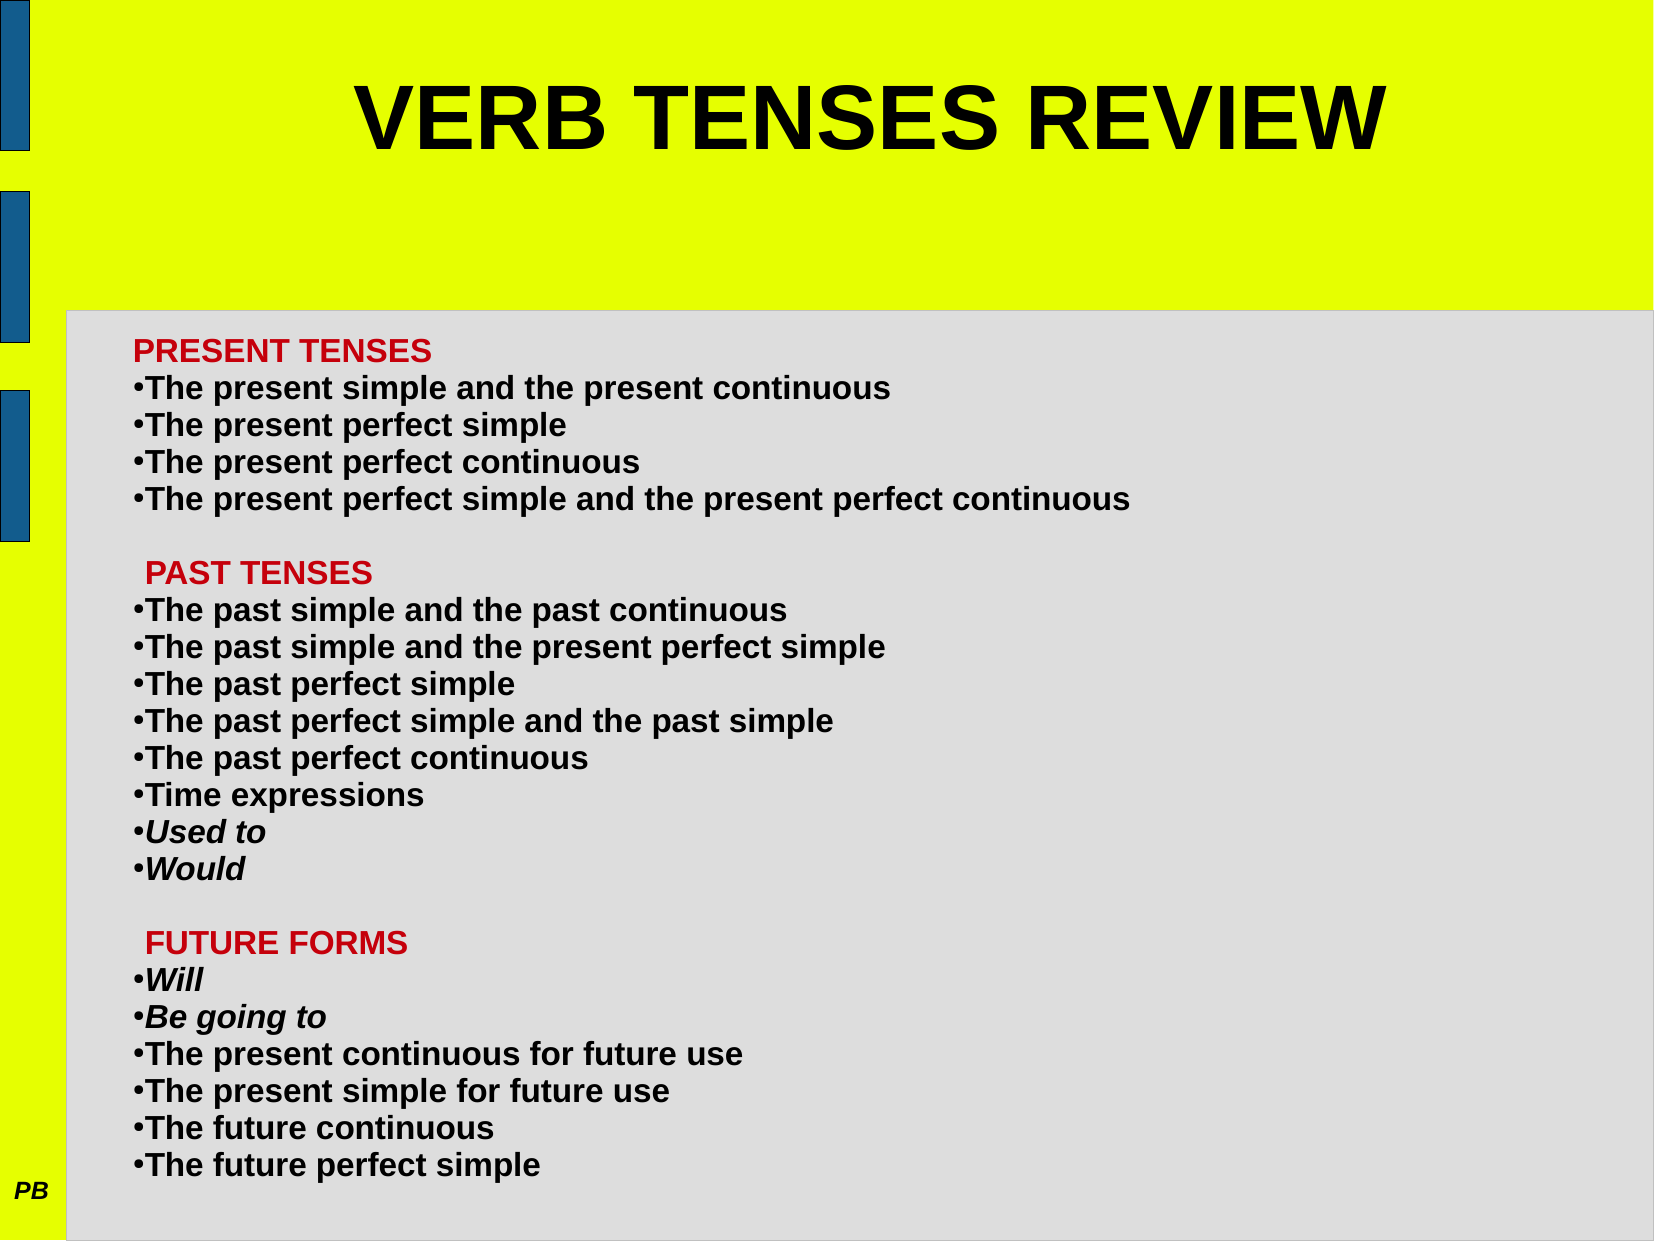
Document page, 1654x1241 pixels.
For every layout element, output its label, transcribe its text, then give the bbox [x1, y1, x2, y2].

text_box PB [0, 1169, 64, 1241]
text_box PRESENT TENSES The present simple and the present continuous The present perfect simple The present perfect continuous The present perfect simple and the present perfect continuous PAST TENSES The past simple and the past continuous The past simple and the present perfect simple The past perfect simple The past perfect simple and the past simple The past perfect continuous Time expressions Used to Would FUTURE FORMS Will Be going to The present continuous for future use The present simple for future use The future continuous The future perfect simple [118, 324, 1625, 1218]
text_box VERB TENSES REVIEW [177, 59, 1565, 177]
